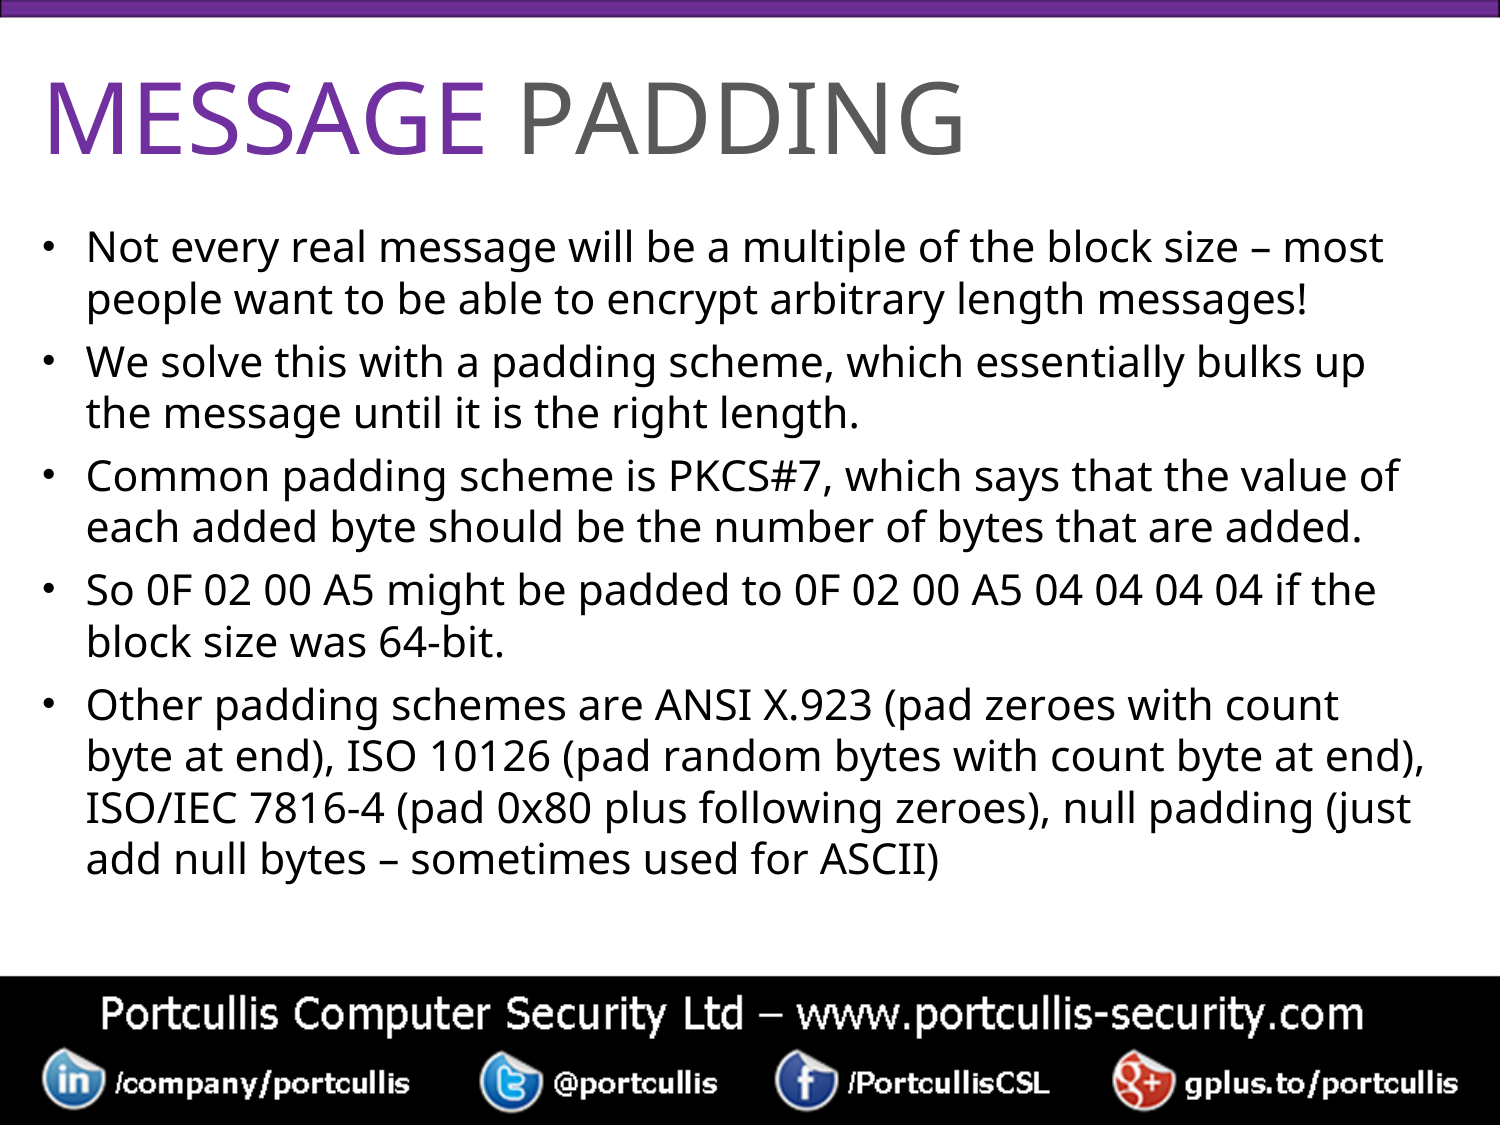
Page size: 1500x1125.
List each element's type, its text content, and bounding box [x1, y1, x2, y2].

picture [0, 0, 1500, 1125]
list Not every real message will be a multiple of the block size – most people want to be able to encrypt arbitrary length messages! We solve this with a padding scheme, which essentially bulks up the message until it is the right length. Common padding scheme is PKCS#7, which says that the value of each added byte should be the number of bytes that are added. So 0F 02 00 A5 might be padded to 0F 02 00 A5 04 04 04 04 if the block size was 64-bit. Other padding schemes are ANSI X.923 (pad zeroes with count byte at end), ISO 10126 (pad random bytes with count byte at end), ISO/IEC 7816-4 (pad 0x80 plus following zeroes), null padding (just add null bytes – sometimes used for ASCII) [41, 219, 1428, 965]
title MESSAGE PADDING [41, 42, 1434, 202]
